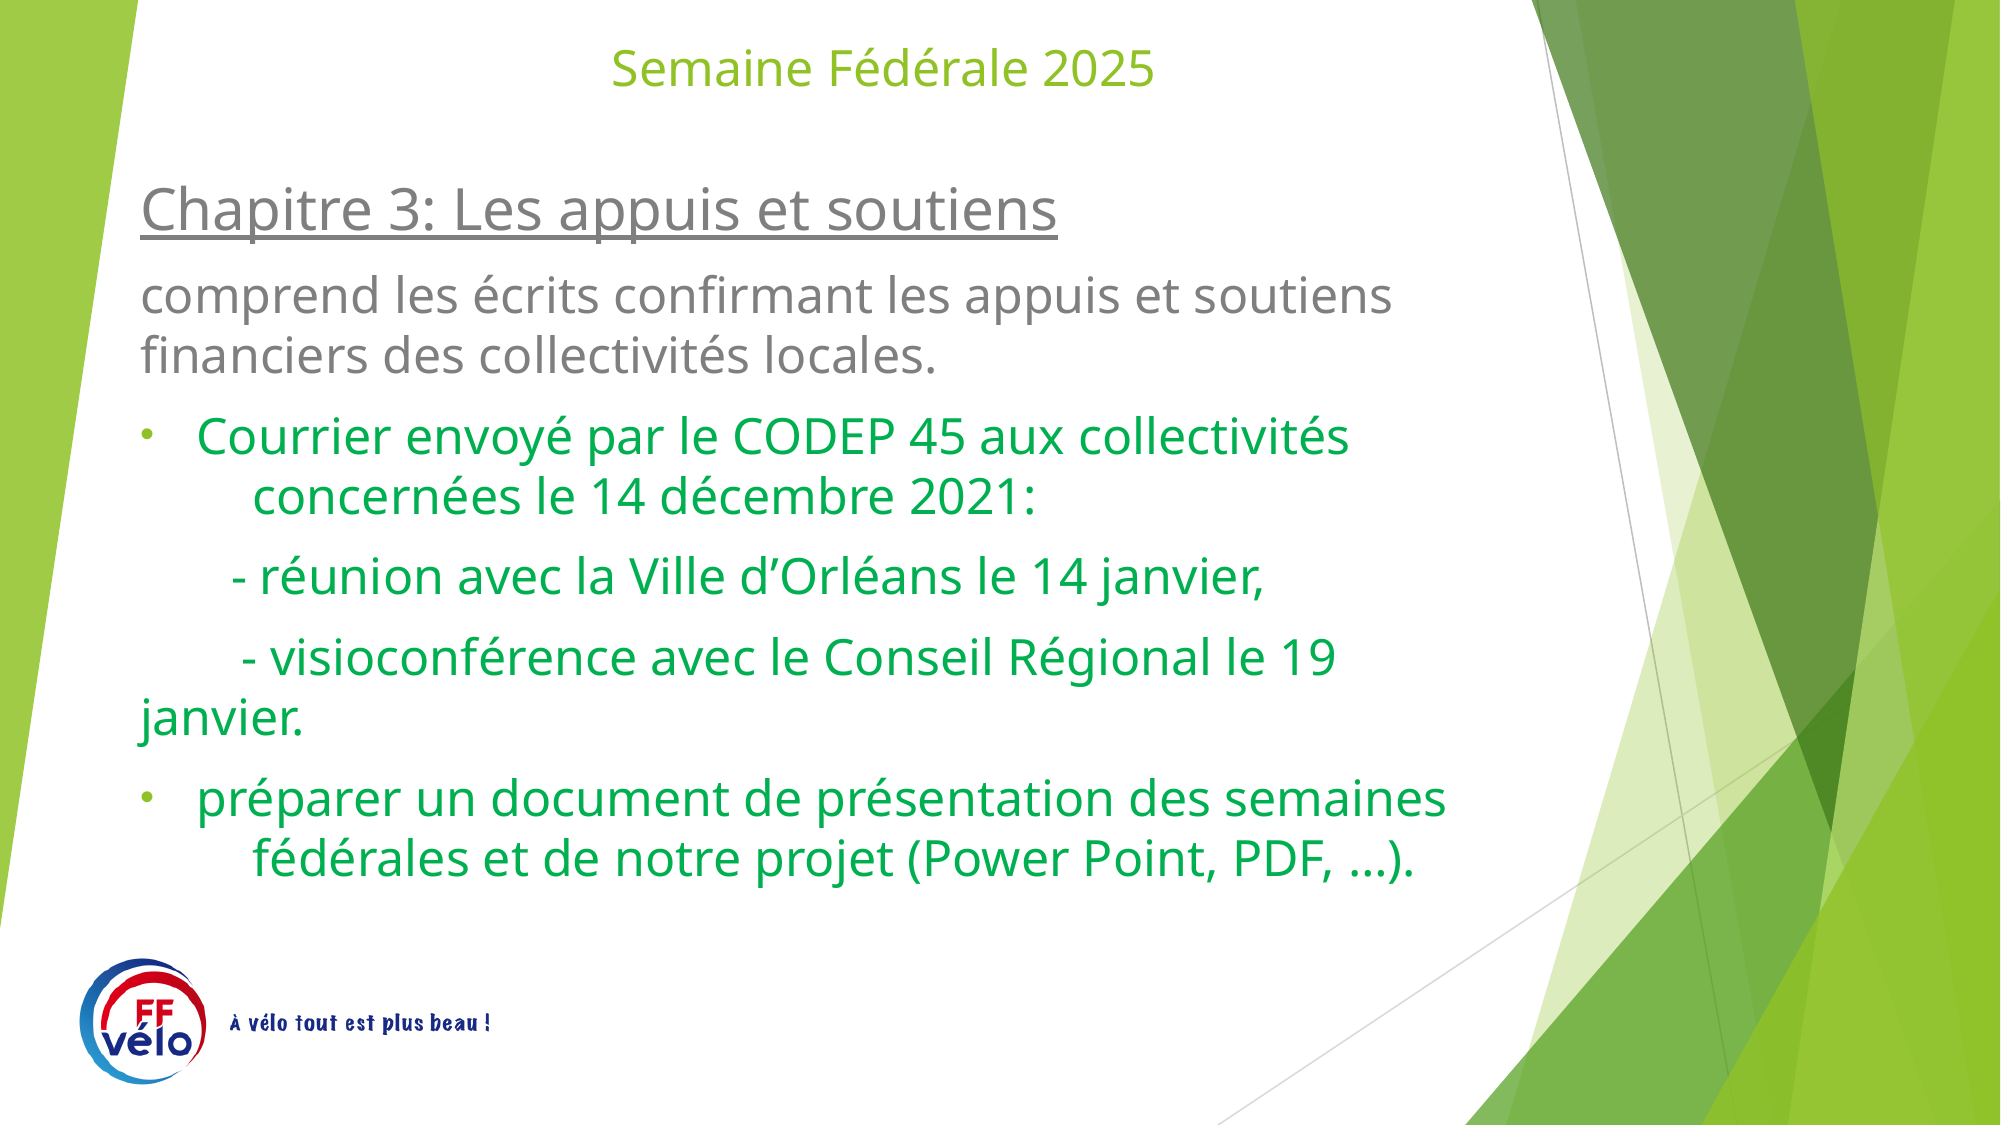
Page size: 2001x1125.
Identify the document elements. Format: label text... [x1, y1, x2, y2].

title Semaine Fédérale 2025 [247, 15, 1522, 105]
picture [78, 954, 504, 1088]
subtitle Chapitre 3: Les appuis et soutiens comprend les écrits confirmant les appuis et soutiens financiers des collectivités locales. Courrier envoyé par le CODEP 45 aux collectivités concernées le 14 décembre 2021: - réunion avec la Ville d’Orléans le 14 janvier, - visioconférence avec le Conseil Régional le 19 janvier. préparer un document de présentation des semaines fédérales et de notre projet (Power Point, PDF, …). [125, 164, 1522, 961]
